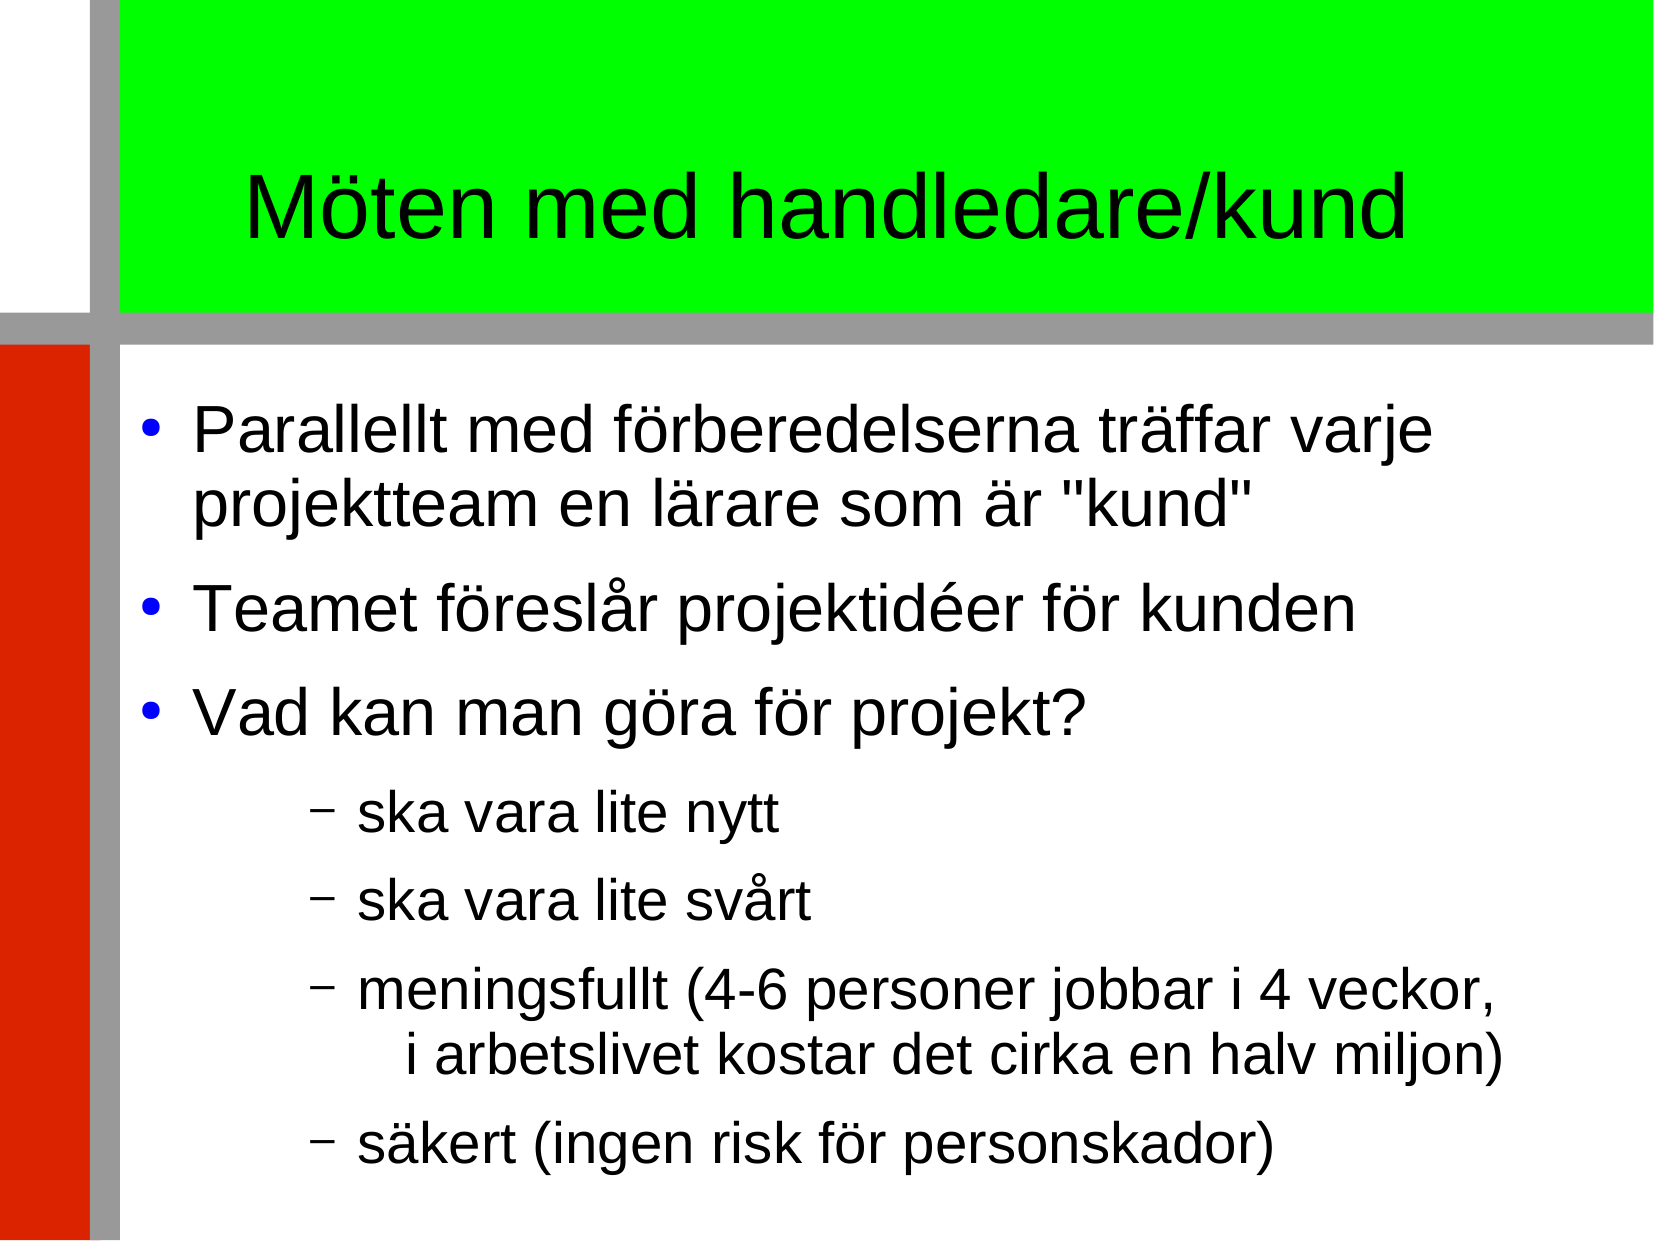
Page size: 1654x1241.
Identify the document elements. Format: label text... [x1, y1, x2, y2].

list Parallellt med förberedelserna träffar varje projektteam en lärare som är "kund" Teamet föreslår projektidéer för kunden Vad kan man göra för projekt? ska vara lite nytt ska vara lite svårt meningsfullt (4-6 personer jobbar i 4 veckor, i arbetslivet kostar det cirka en halv miljon) säkert (ingen risk för personskador) [121, 391, 1534, 1176]
title Möten med handledare/kund [121, 102, 1534, 310]
